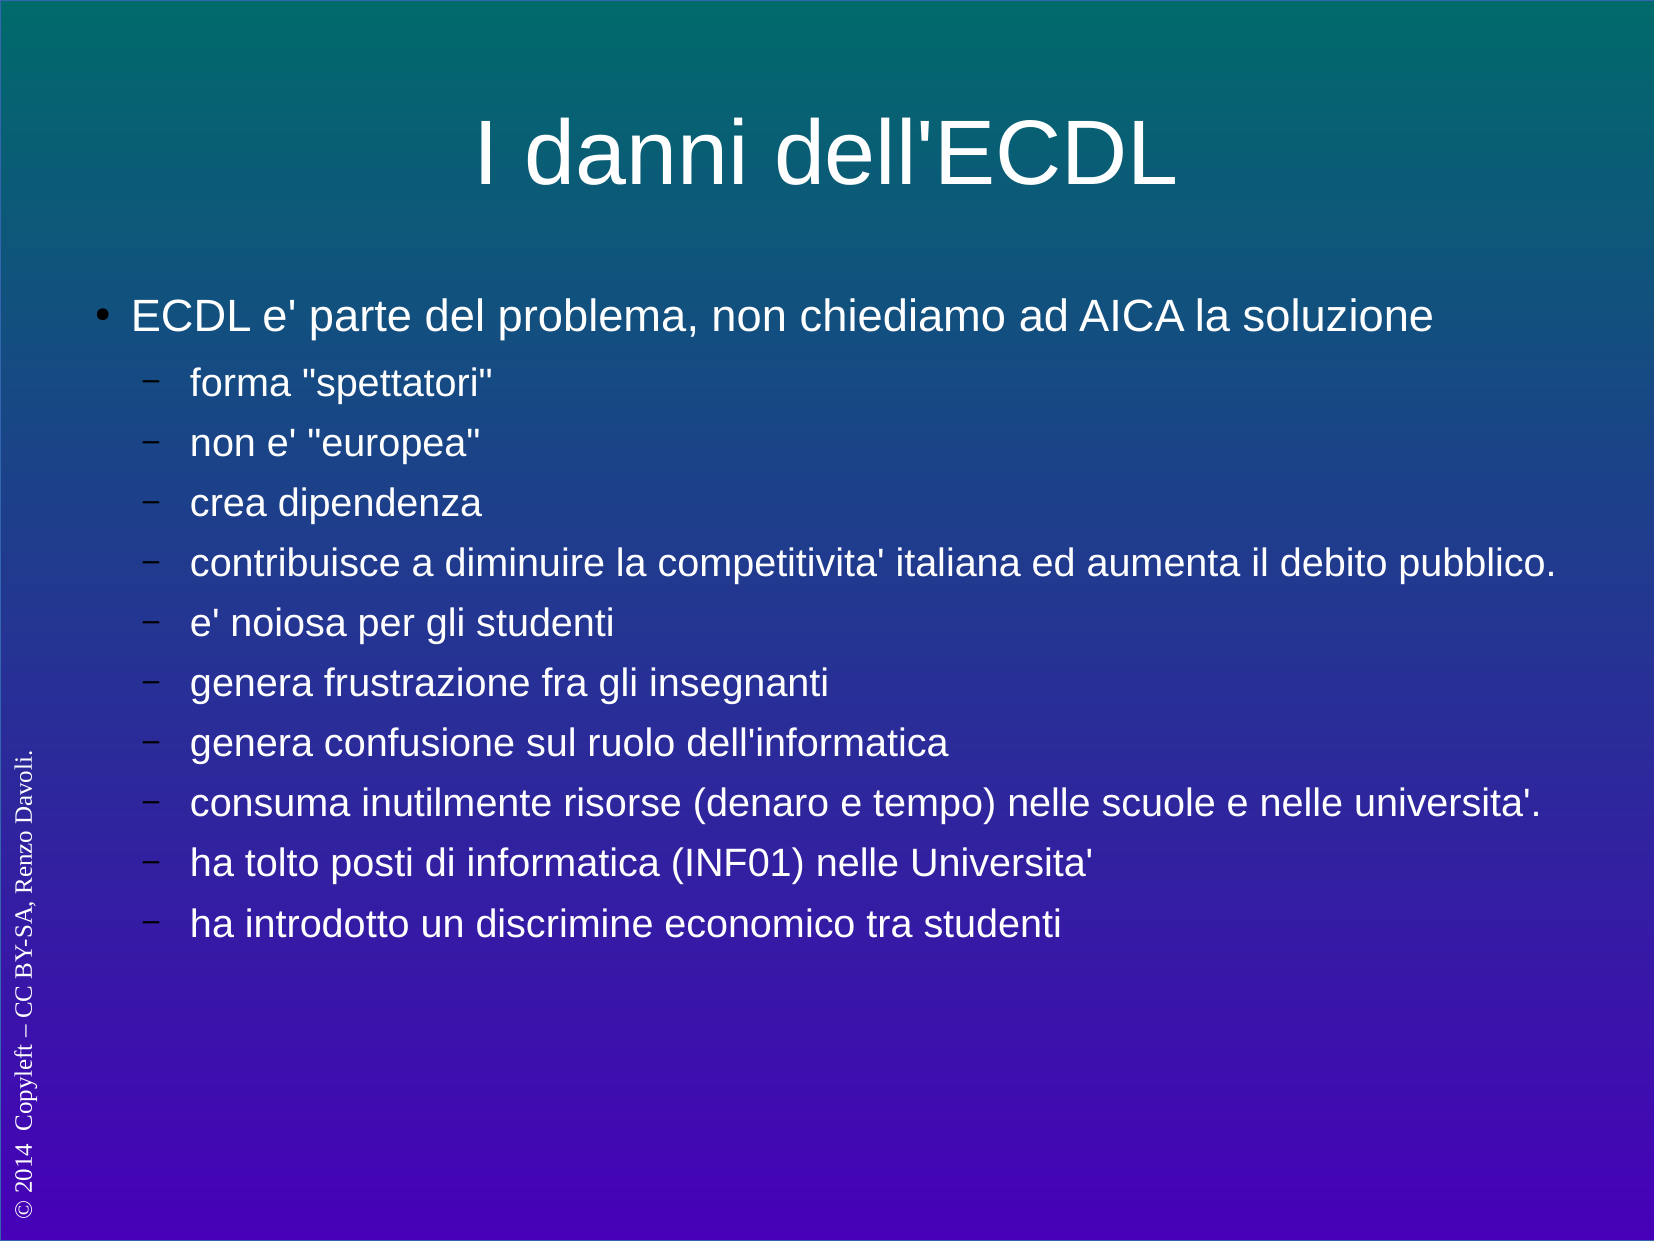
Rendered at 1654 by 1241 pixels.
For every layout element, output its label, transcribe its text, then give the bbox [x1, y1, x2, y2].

title I danni dell'ECDL [82, 49, 1571, 257]
list ECDL e' parte del problema, non chiediamo ad AICA la soluzione forma "spettatori" non e' "europea" crea dipendenza contribuisce a diminuire la competitivita' italiana ed aumenta il debito pubblico. e' noiosa per gli studenti genera frustrazione fra gli insegnanti genera confusione sul ruolo dell'informatica consuma inutilmente risorse (denaro e tempo) nelle scuole e nelle universita'. ha tolto posti di informatica (INF01) nelle Universita' ha introdotto un discrimine economico tra studenti [82, 290, 1571, 1010]
